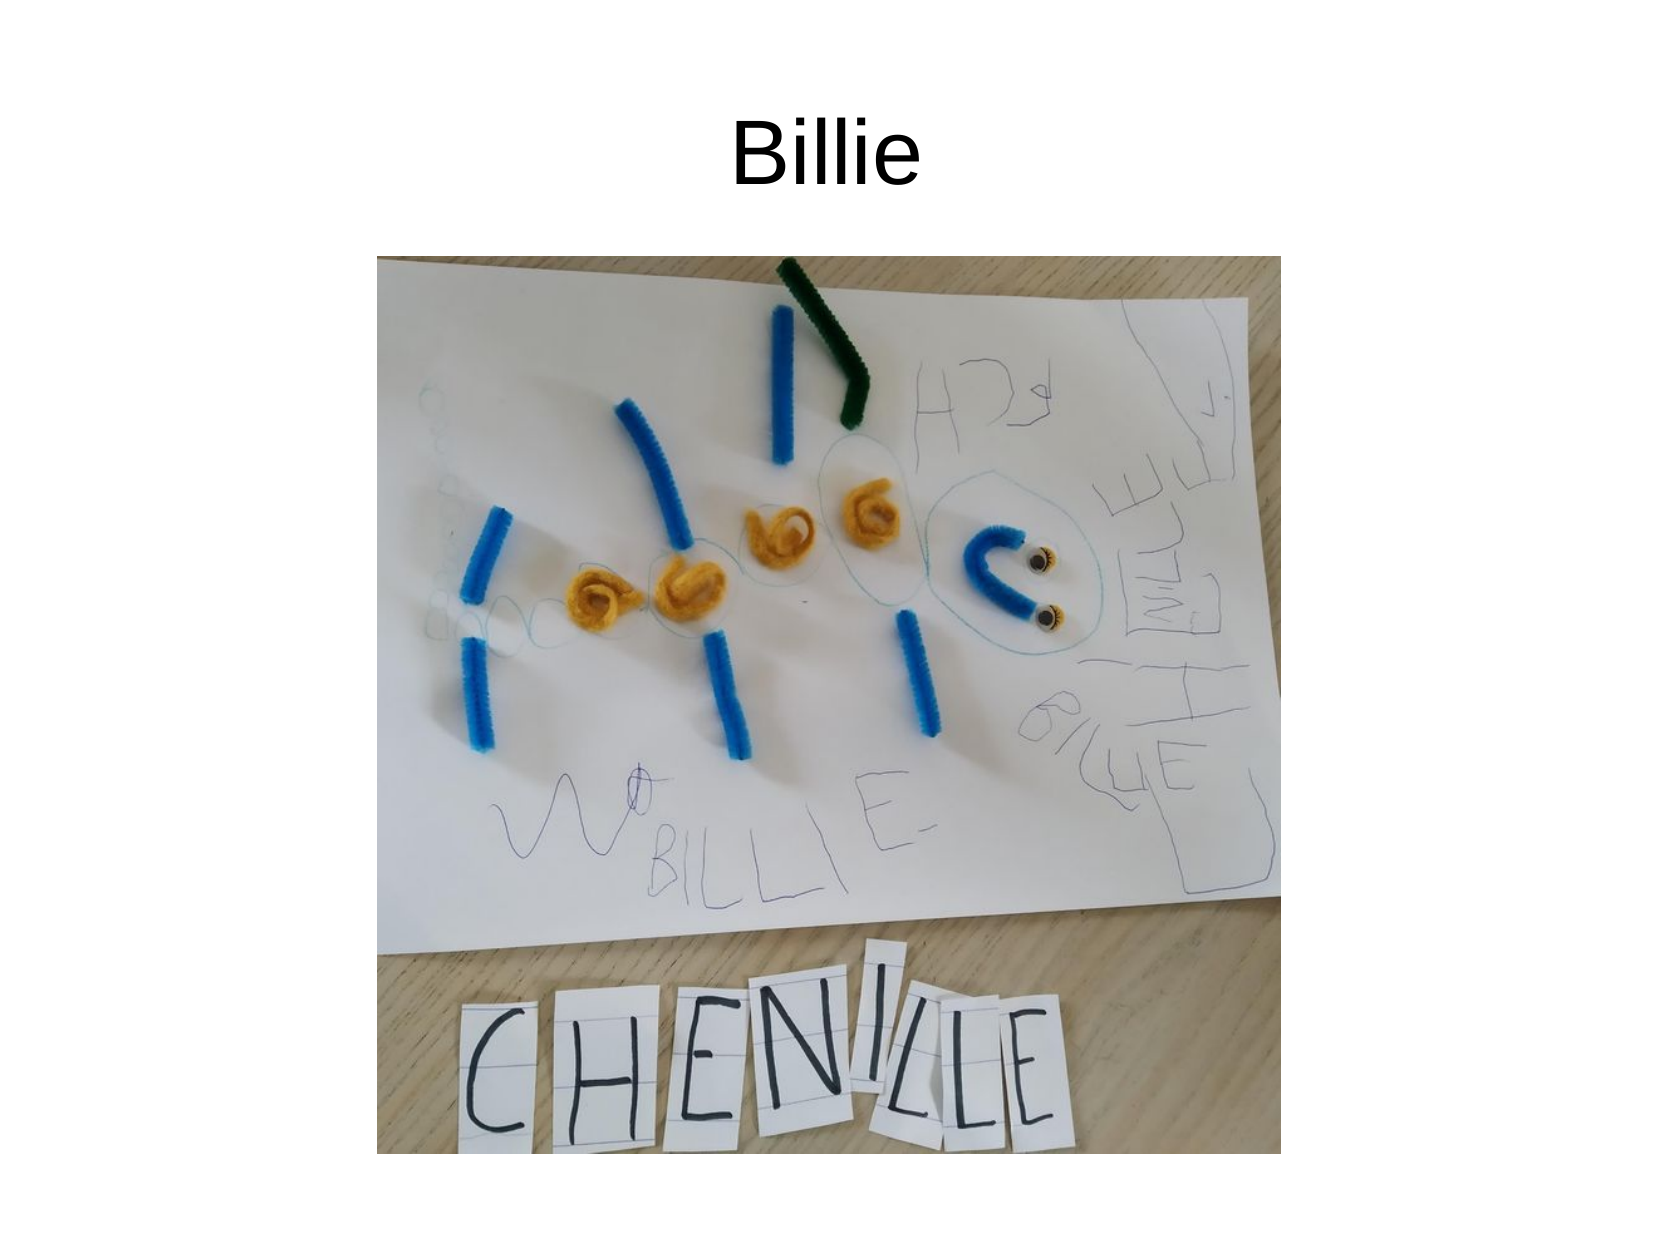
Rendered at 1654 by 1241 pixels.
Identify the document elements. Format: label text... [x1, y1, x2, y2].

title Billie [82, 49, 1571, 257]
picture [377, 256, 1281, 1155]
